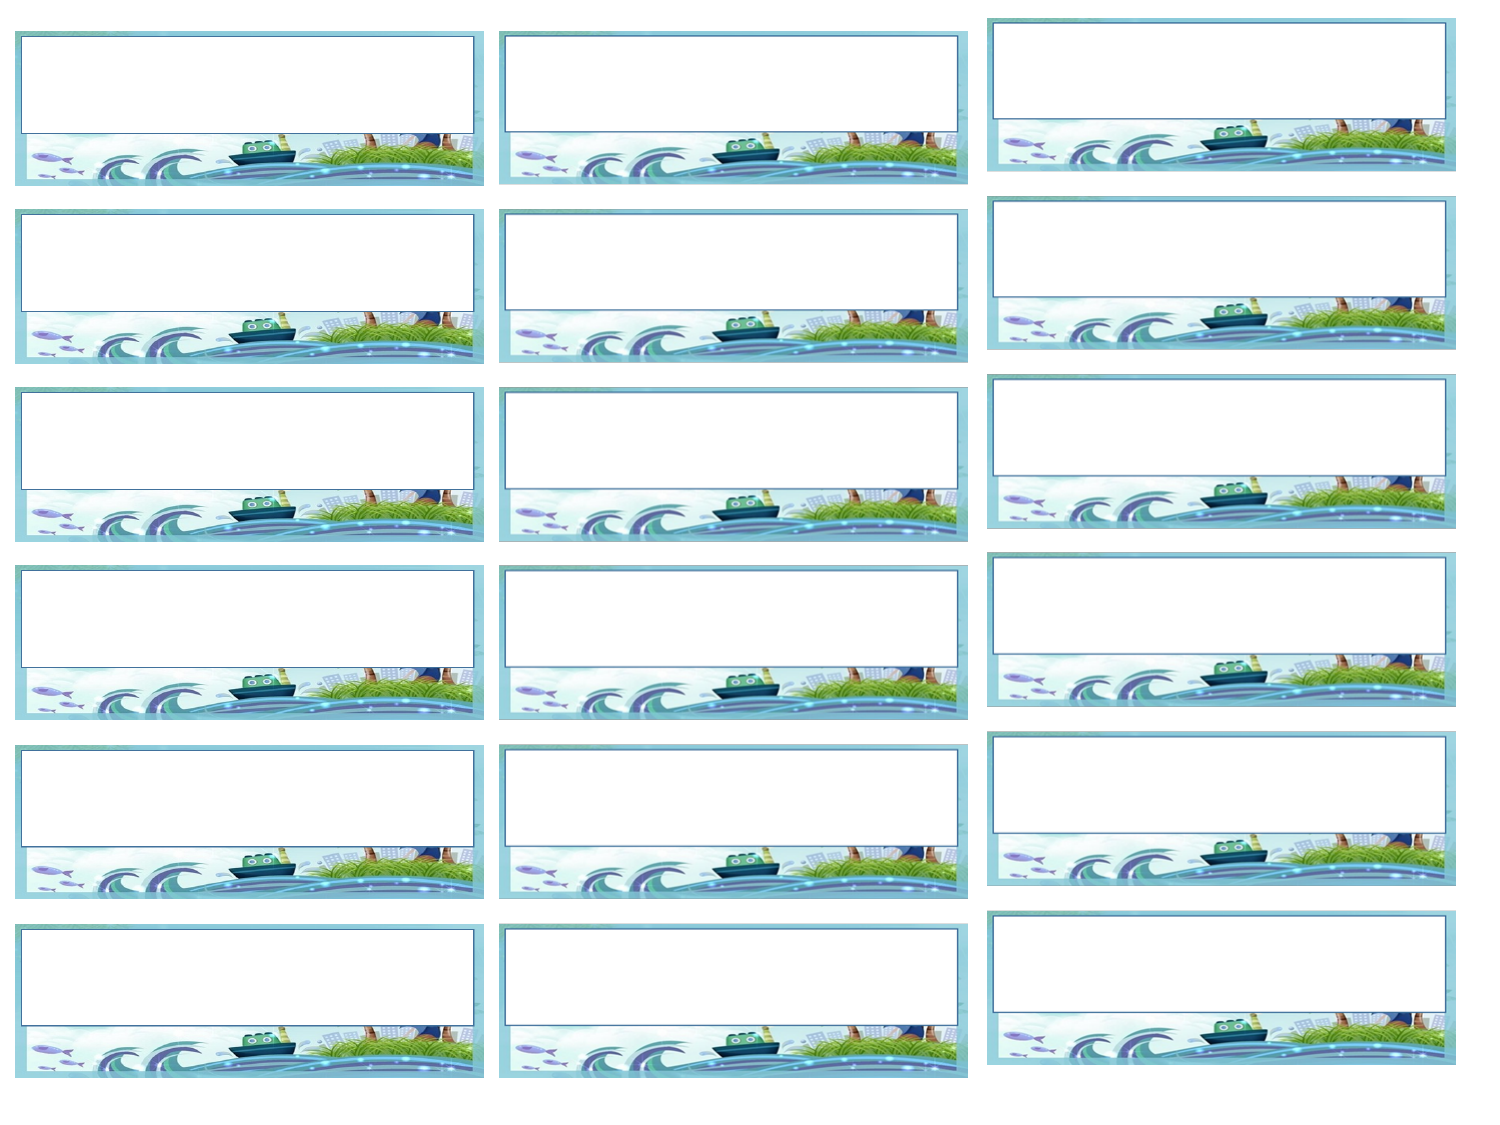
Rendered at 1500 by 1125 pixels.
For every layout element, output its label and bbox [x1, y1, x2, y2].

picture [15, 31, 484, 186]
picture [987, 18, 1456, 1065]
picture [15, 745, 484, 899]
picture [15, 924, 484, 1078]
picture [15, 565, 484, 720]
picture [15, 209, 484, 364]
picture [499, 31, 968, 1078]
picture [15, 387, 484, 542]
